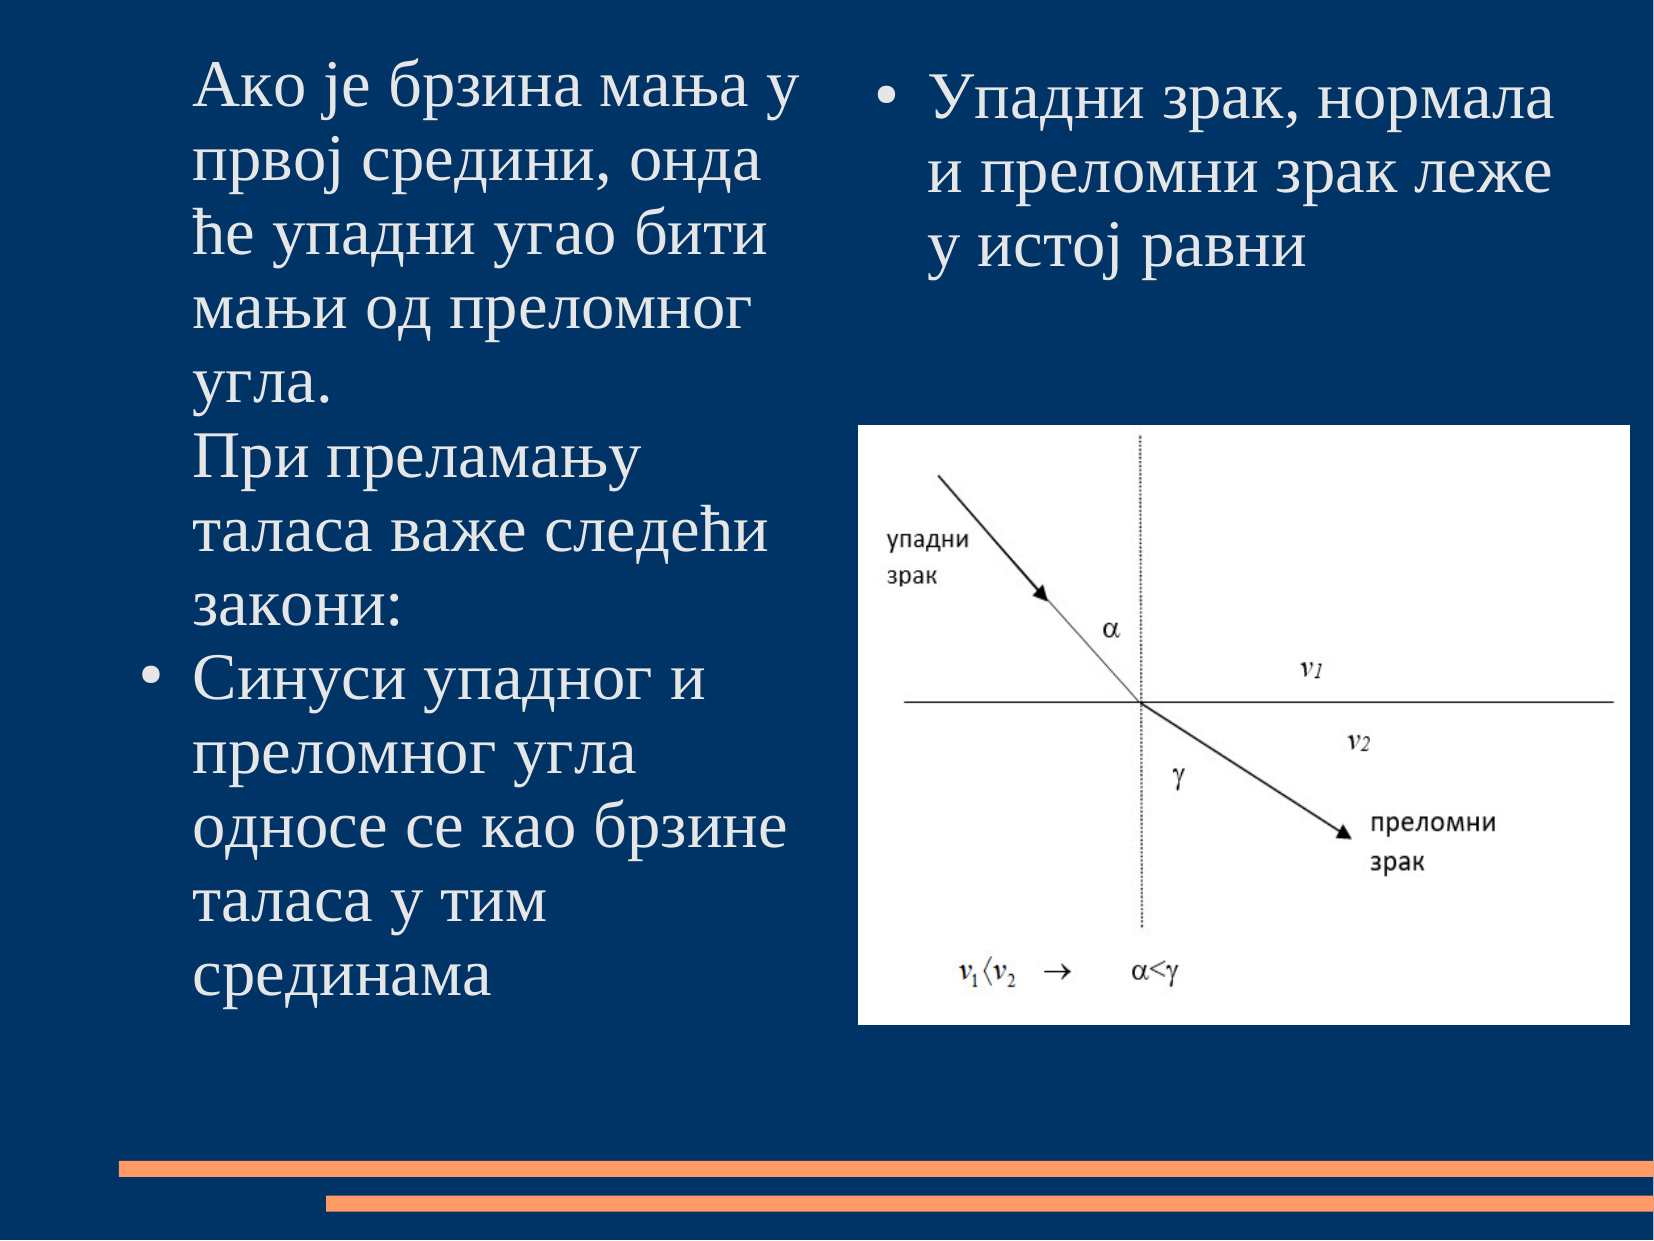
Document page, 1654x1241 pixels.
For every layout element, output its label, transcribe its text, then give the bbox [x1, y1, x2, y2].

picture [858, 425, 1630, 1025]
list Упадни зрак, нормала и преломни зрак леже у истој равни [856, 59, 1560, 446]
list Ако је брзина мања у првој средини, онда ће упадни угао бити мањи од преломног угла. При преламању таласа важе следећи закони: Синуси упадног и преломног угла односе се као брзине таласа у тим срединама [121, 47, 824, 1123]
